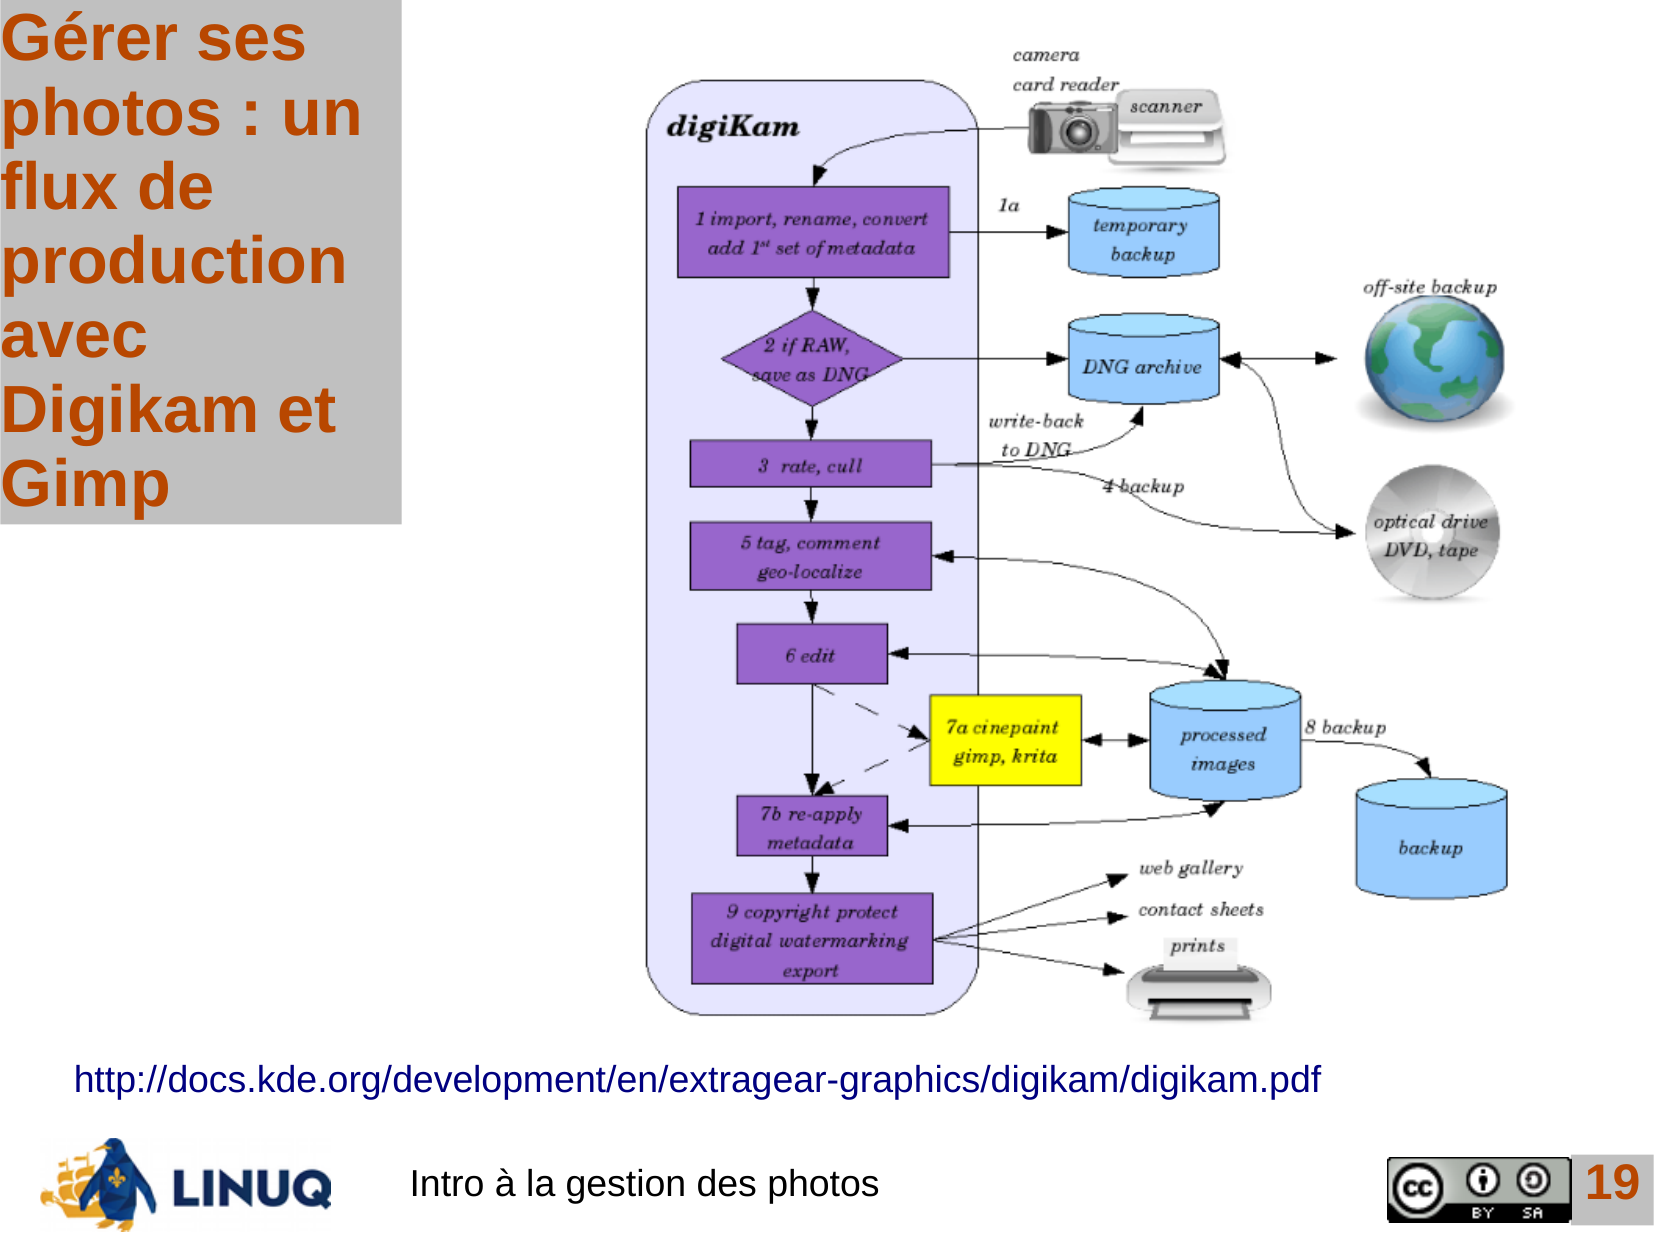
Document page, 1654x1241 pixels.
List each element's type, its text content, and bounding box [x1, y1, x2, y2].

picture [1387, 1157, 1572, 1223]
picture [40, 1138, 331, 1232]
title Gérer ses photos : un flux de production avec Digikam et Gimp [0, 0, 402, 525]
picture [607, 5, 1619, 1063]
text_box http://docs.kde.org/development/en/extragear-graphics/digikam/digikam.pdf [59, 1051, 1375, 1122]
